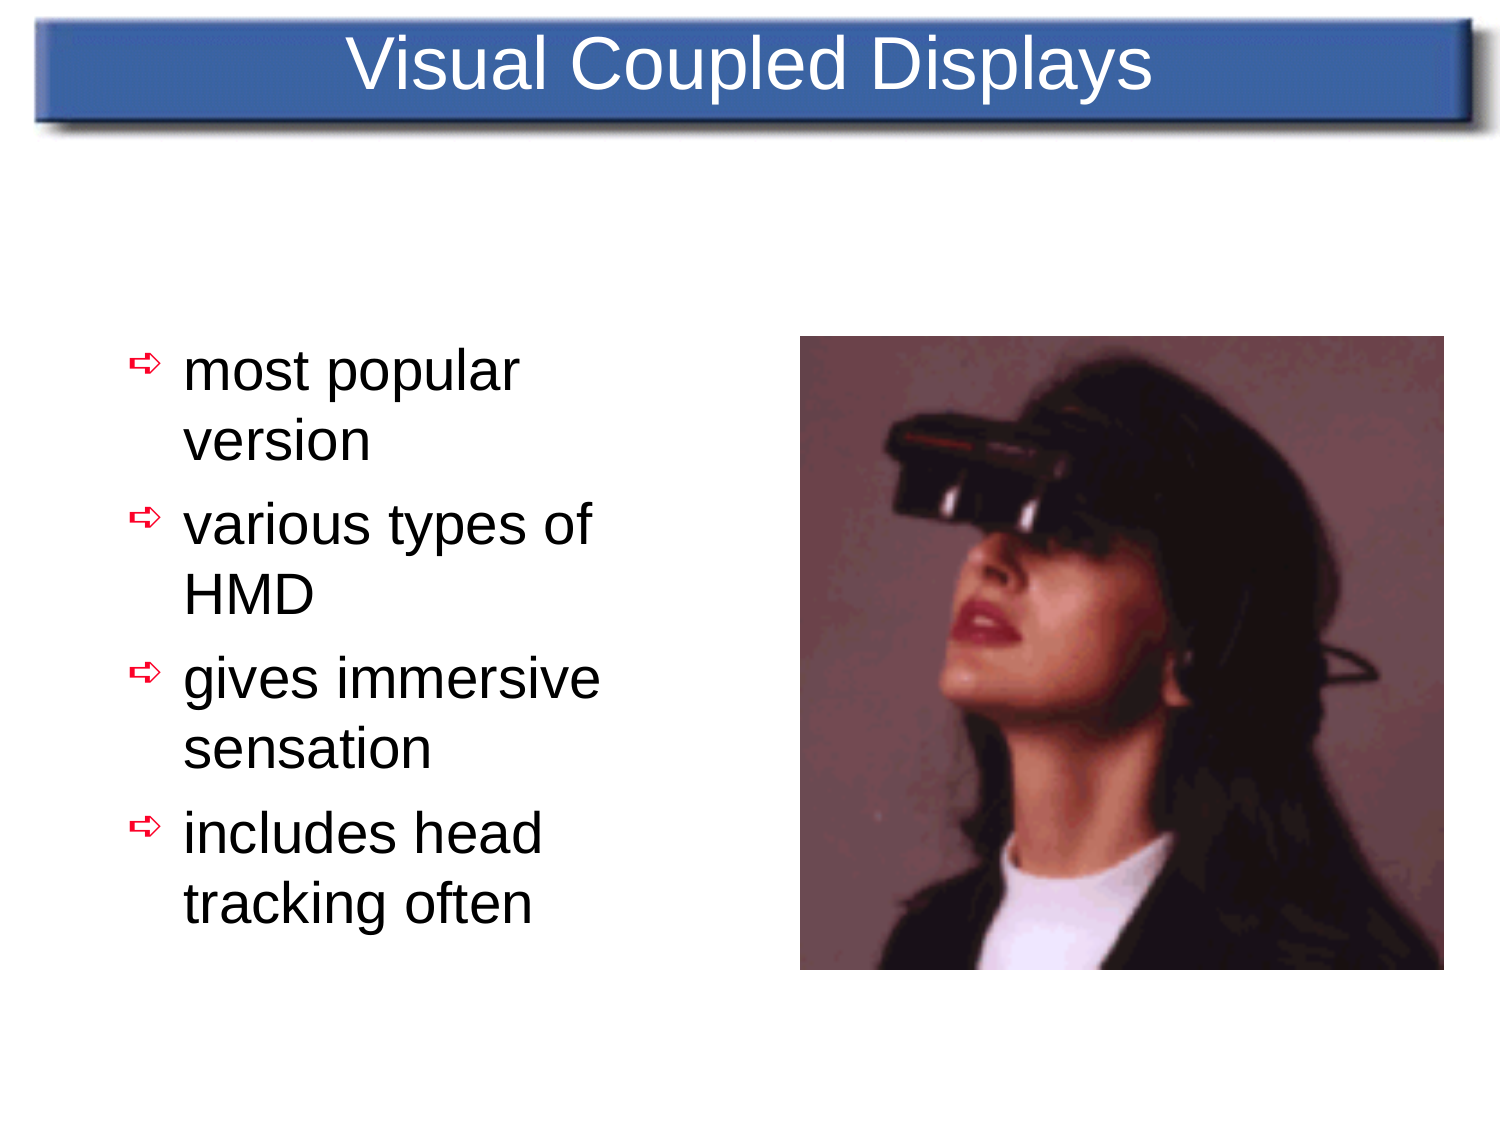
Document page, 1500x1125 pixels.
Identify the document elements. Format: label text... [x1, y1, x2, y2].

picture [33, 15, 1500, 142]
picture [800, 336, 1444, 970]
list most popular version various types of HMD gives immersive sensation includes head tracking often [112, 324, 738, 1001]
title Visual Coupled Displays [112, 0, 1388, 119]
